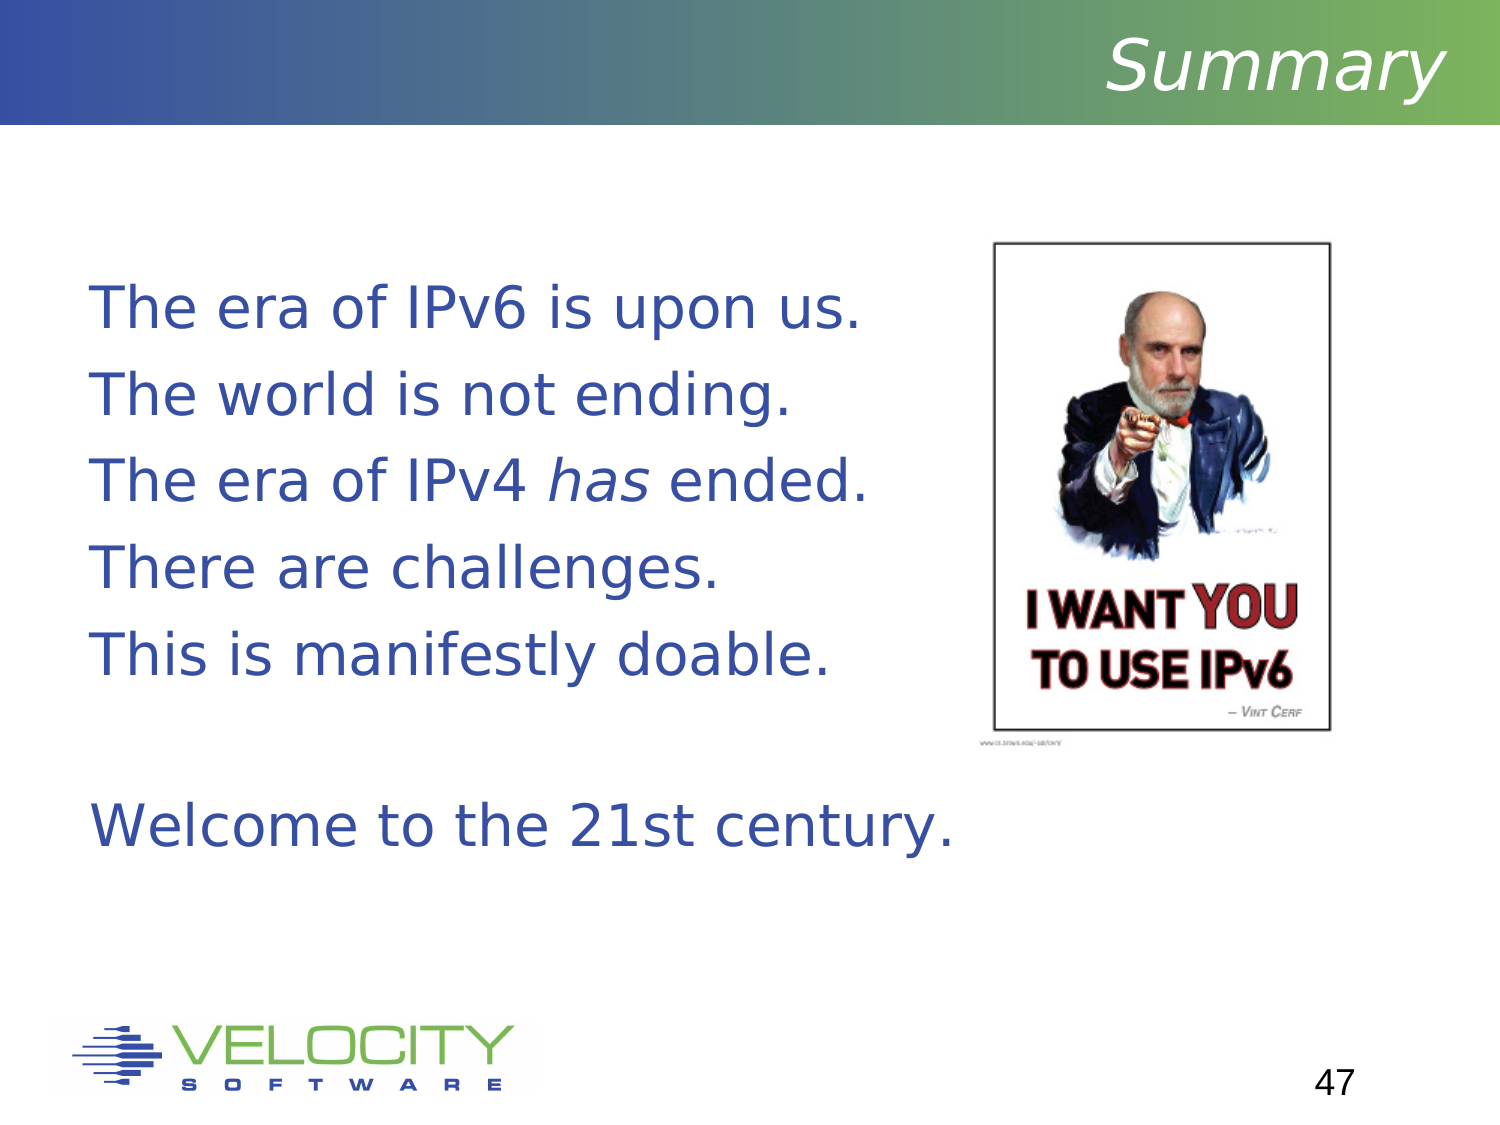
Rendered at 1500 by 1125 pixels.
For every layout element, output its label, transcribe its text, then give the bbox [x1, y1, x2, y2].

list The era of IPv6 is upon us. The world is not ending. The era of IPv4 has ended. There are challenges. This is manifestly doable. Welcome to the 21st century. [75, 262, 1426, 1006]
title Summary [62, 12, 1463, 113]
picture [50, 1021, 538, 1094]
picture [975, 224, 1350, 750]
